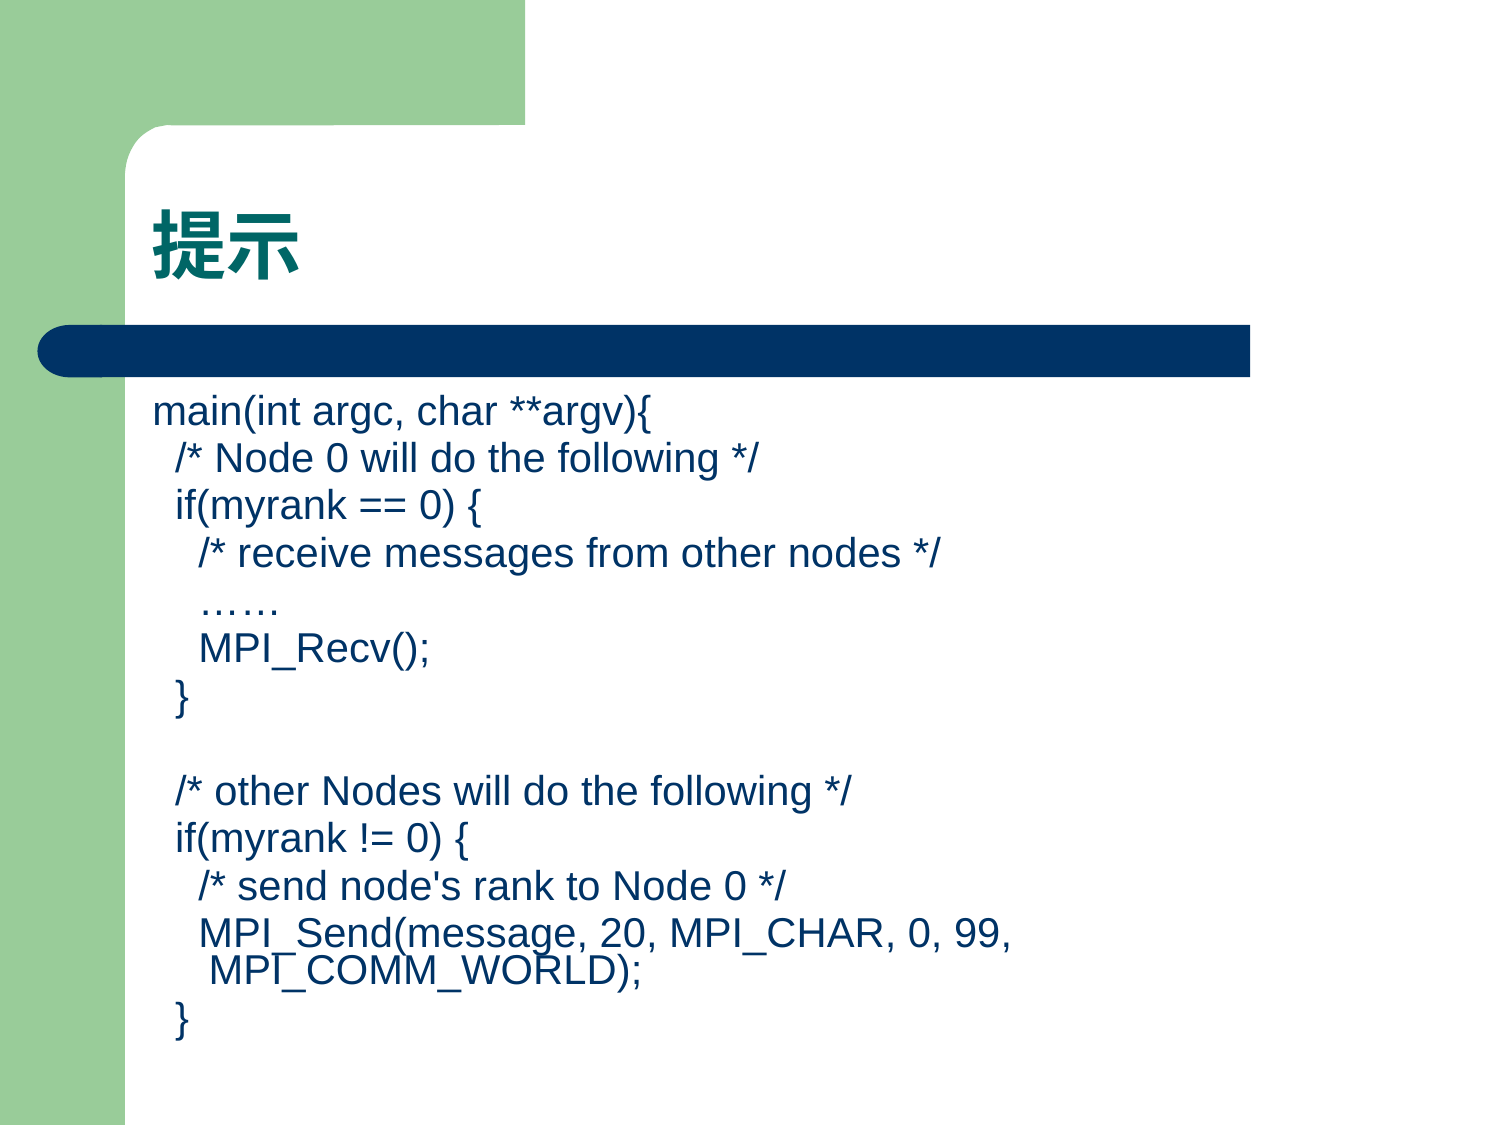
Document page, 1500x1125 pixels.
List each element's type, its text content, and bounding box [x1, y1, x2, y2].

title 提示 [136, 136, 1414, 301]
list main(int argc, char **argv){ /* Node 0 will do the following */ if(myrank == 0) { /* receive messages from other nodes */ …… MPI_Recv(); } /* other Nodes will do the following */ if(myrank != 0) { /* send node's rank to Node 0 */ MPI_Send(message, 20, MPI_CHAR, 0, 99, MPI_COMM_WORLD); } [137, 387, 1400, 1107]
